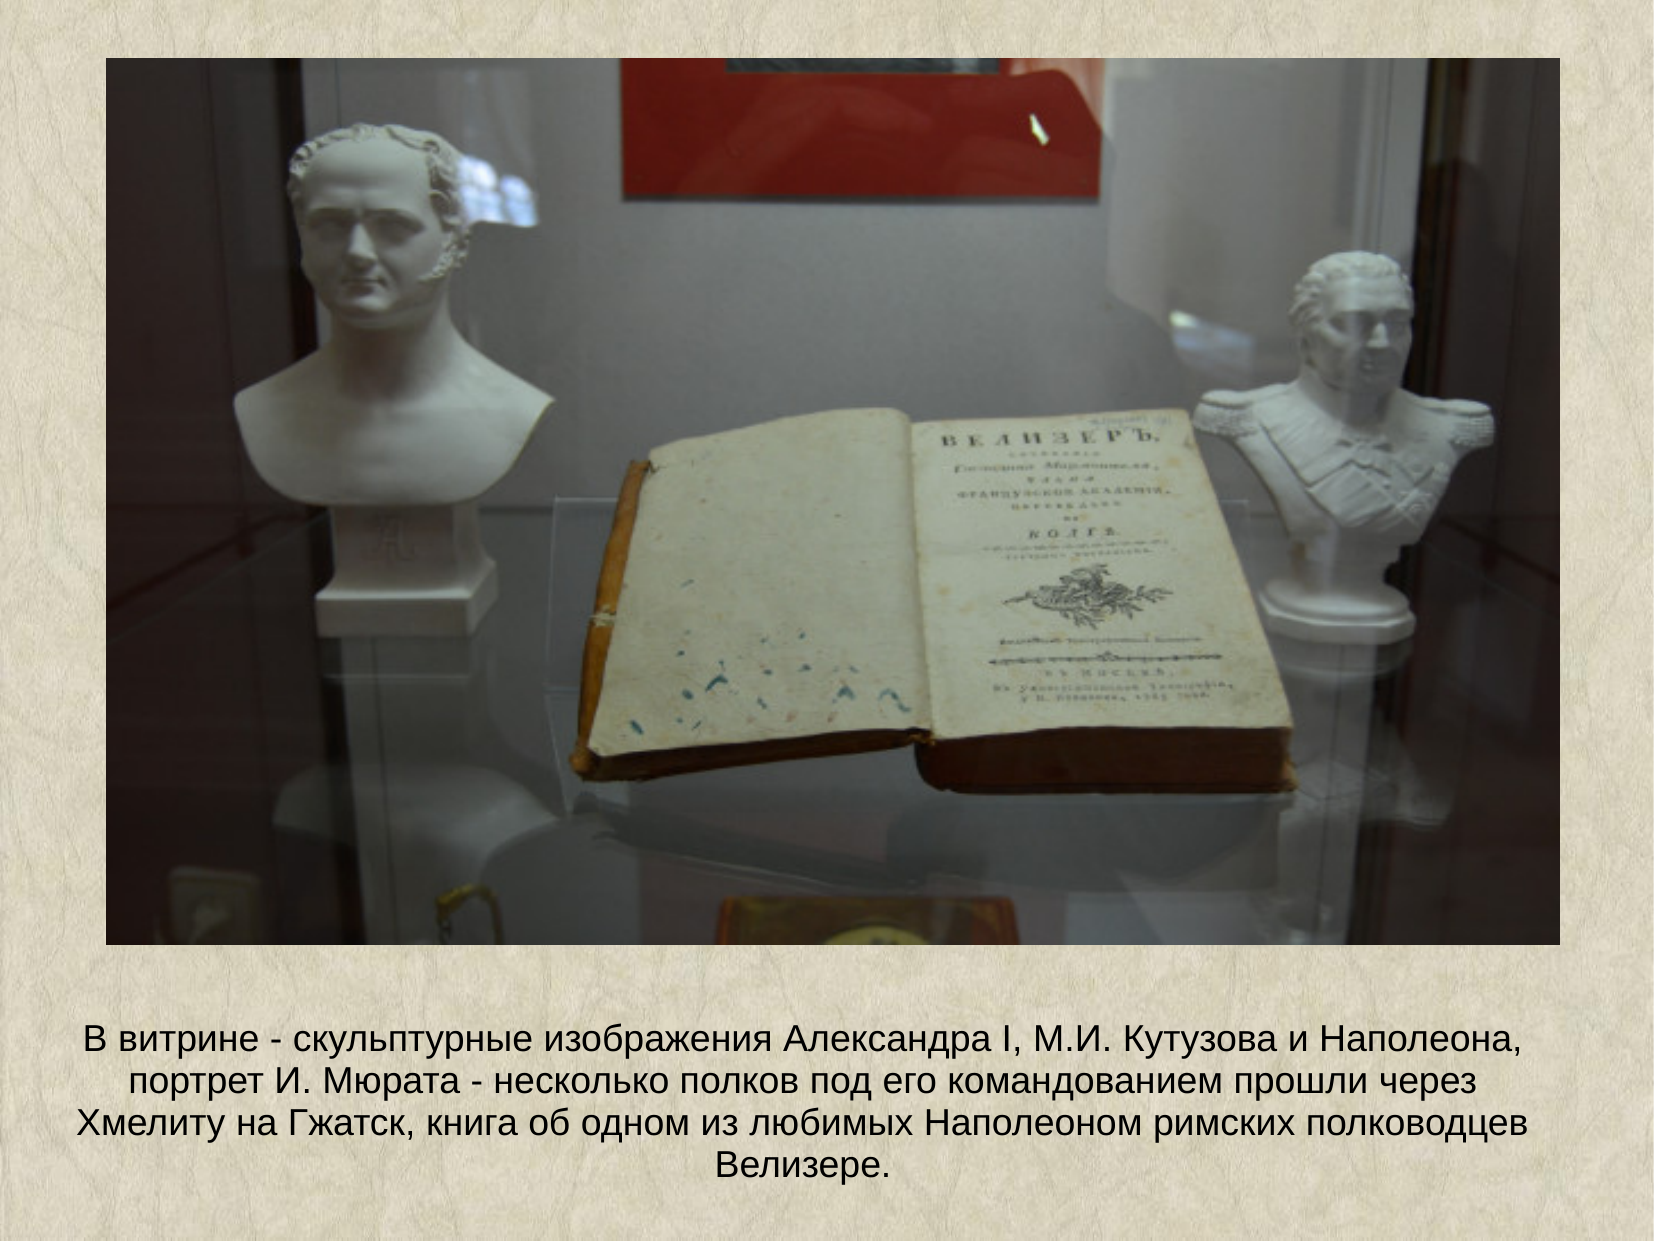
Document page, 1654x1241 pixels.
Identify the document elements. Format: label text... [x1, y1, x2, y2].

title В витрине - скульптурные изображения Александра I, М.И. Кутузова и Наполеона, портрет И. Мюрата - несколько полков под его командованием прошли через Хмелиту на Гжатск, книга об одном из любимых Наполеоном римских полководцев Велизере. [59, 997, 1548, 1205]
picture [0, 0, 1654, 1241]
